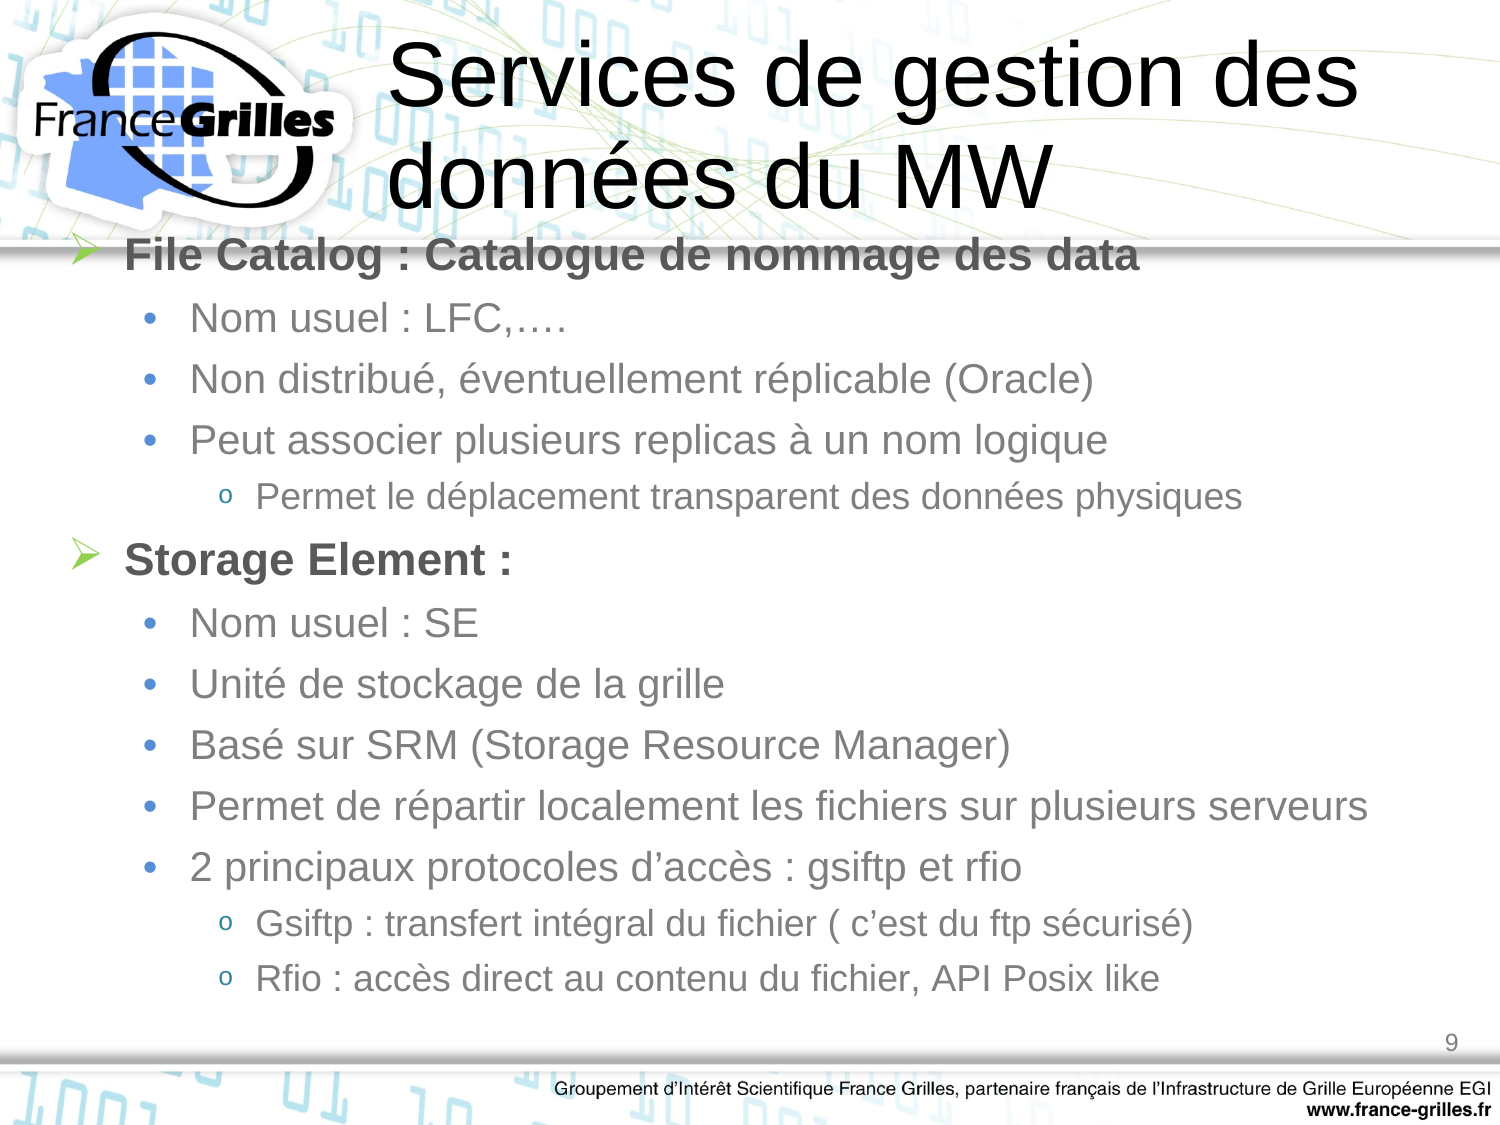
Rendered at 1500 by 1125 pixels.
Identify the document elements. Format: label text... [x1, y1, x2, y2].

title Services de gestion des données du MW [372, 4, 1459, 221]
picture [0, 0, 1500, 1125]
list File Catalog : Catalogue de nommage des data Nom usuel : LFC,…. Non distribué, éventuellement réplicable (Oracle) Peut associer plusieurs replicas à un nom logique Permet le déplacement transparent des données physiques Storage Element : Nom usuel : SE Unité de stockage de la grille Basé sur SRM (Storage Resource Manager) Permet de répartir localement les fichiers sur plusieurs serveurs 2 principaux protocoles d’accès : gsiftp et rfio Gsiftp : transfert intégral du fichier ( c’est du ftp sécurisé) Rfio : accès direct au contenu du fichier, API Posix like [53, 221, 1459, 1081]
